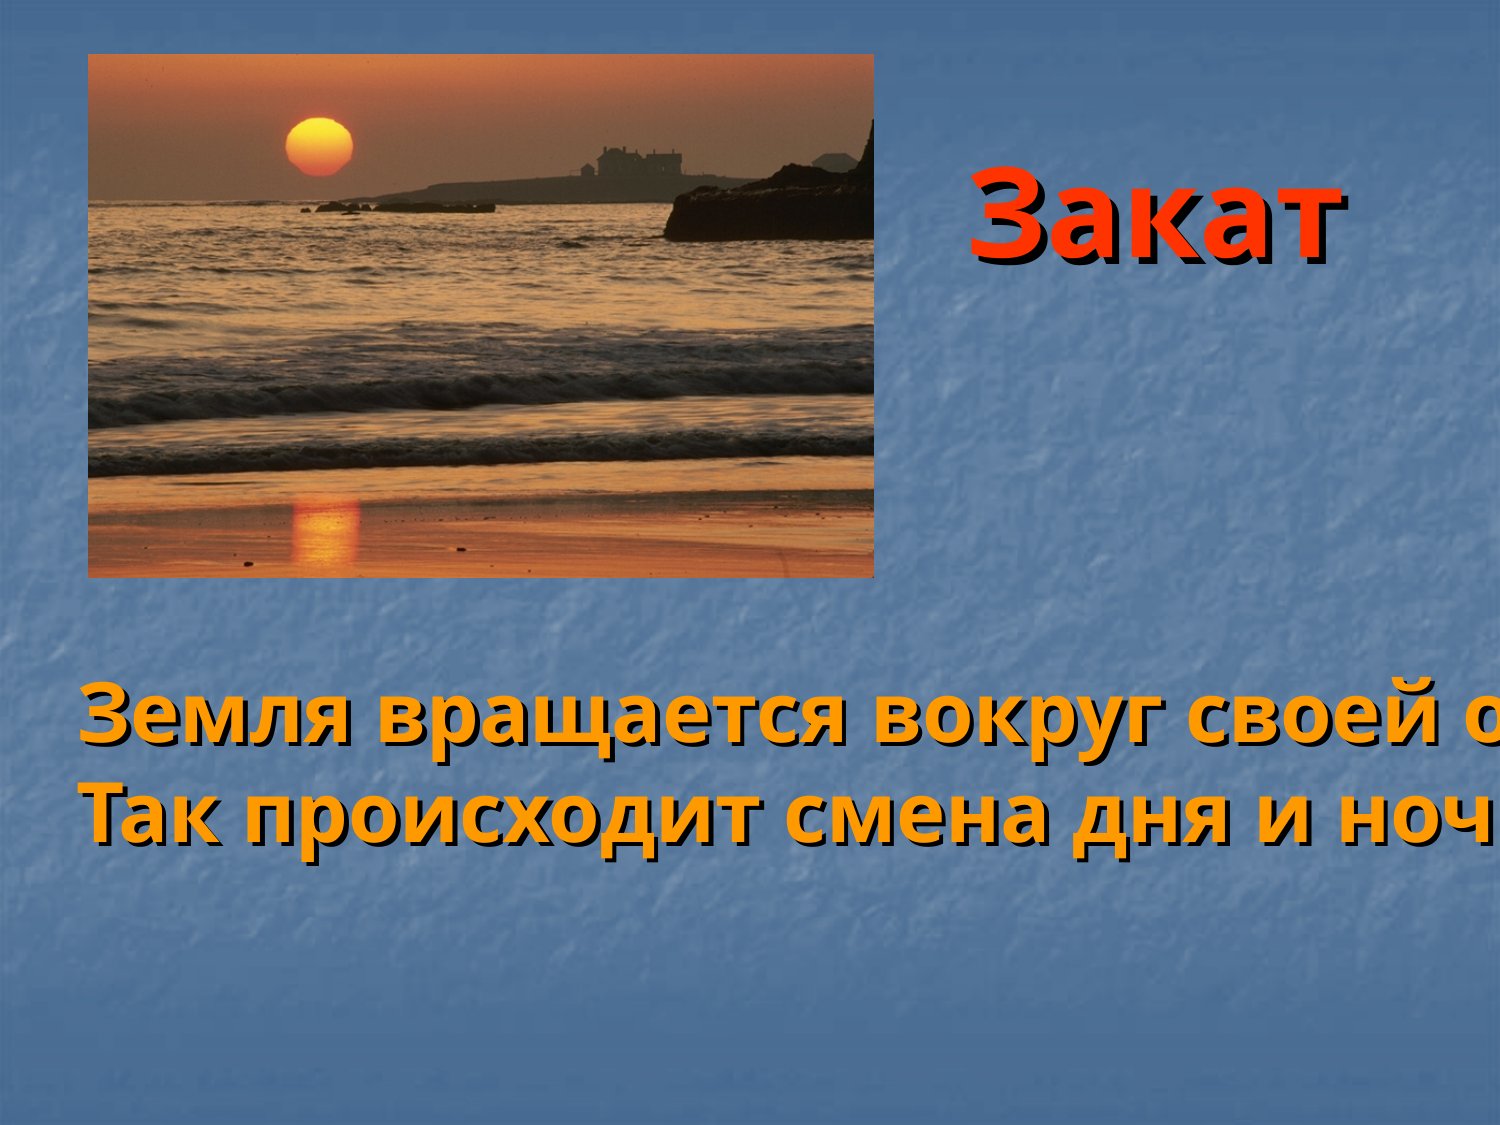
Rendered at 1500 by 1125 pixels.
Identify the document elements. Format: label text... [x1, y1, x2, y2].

text_box Земля вращается вокруг своей оси. Так происходит смена дня и ночи. [61, 651, 1439, 967]
picture [88, 54, 874, 578]
text_box Закат [950, 125, 1306, 291]
